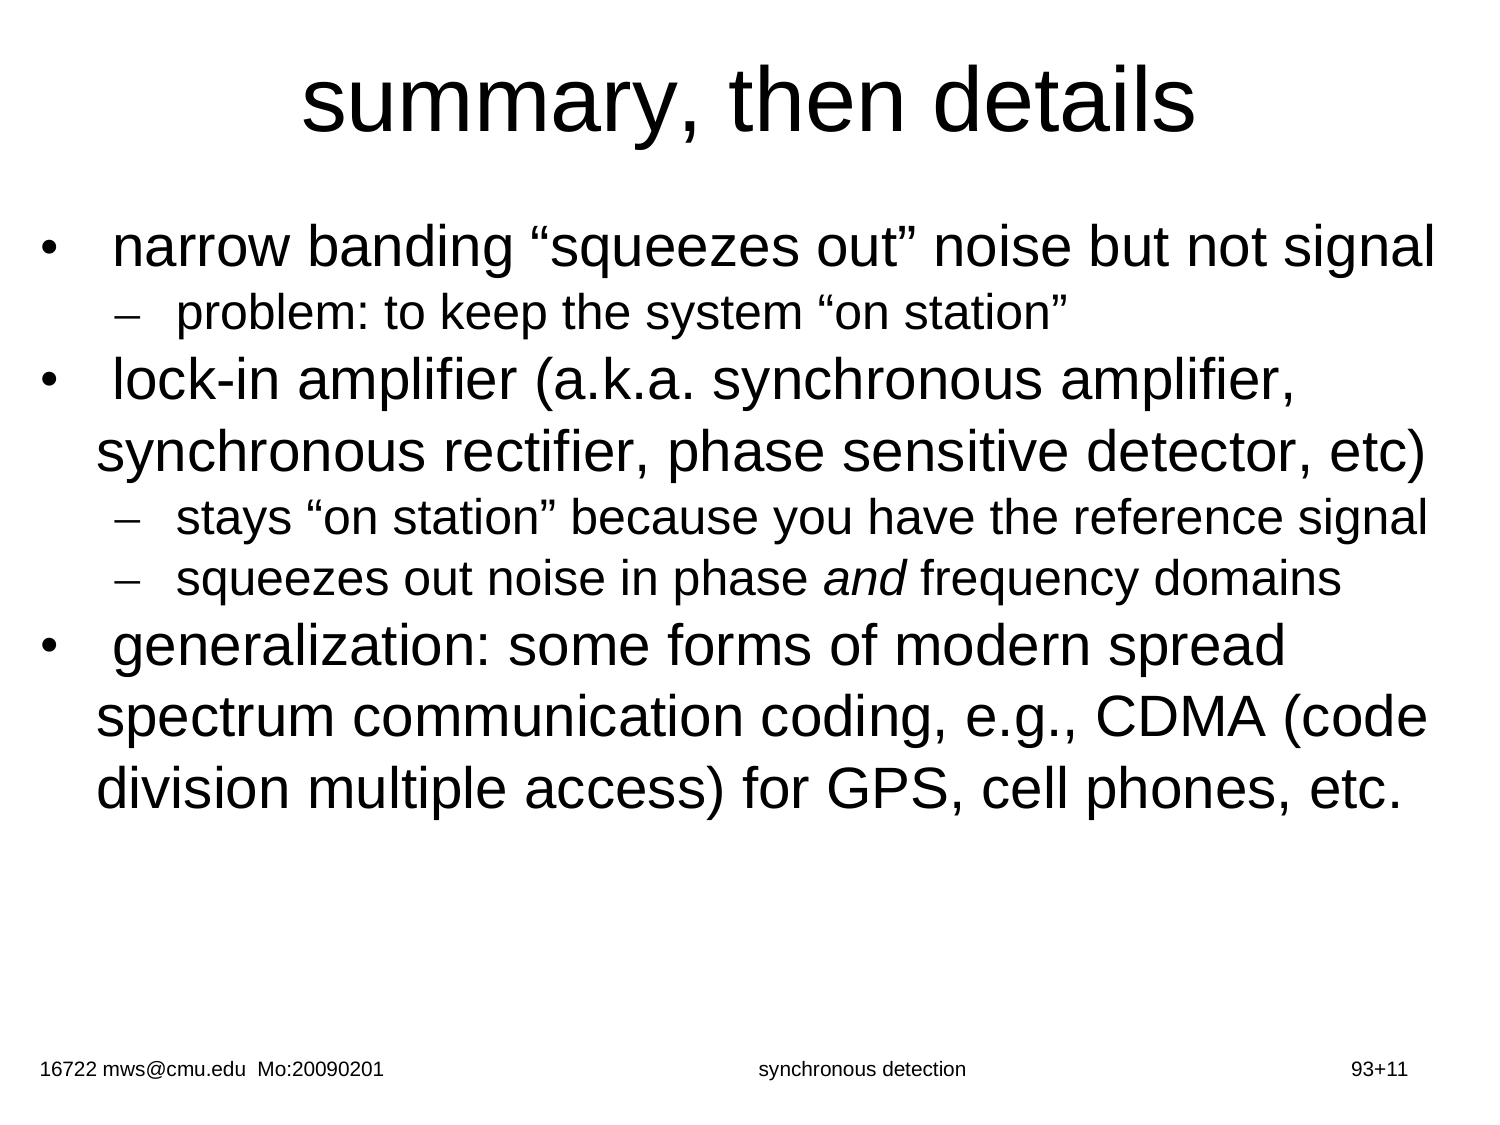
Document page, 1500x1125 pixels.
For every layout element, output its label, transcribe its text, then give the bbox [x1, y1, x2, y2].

title summary, then details [62, 37, 1438, 163]
list narrow banding “squeezes out” noise but not signal problem: to keep the system “on station” lock-in amplifier (a.k.a. synchronous amplifier, synchronous rectifier, phase sensitive detector, etc) stays “on station” because you have the reference signal squeezes out noise in phase and frequency domains generalization: some forms of modern spread spectrum communication coding, e.g., CDMA (code division multiple access) for GPS, cell phones, etc. [24, 199, 1463, 913]
